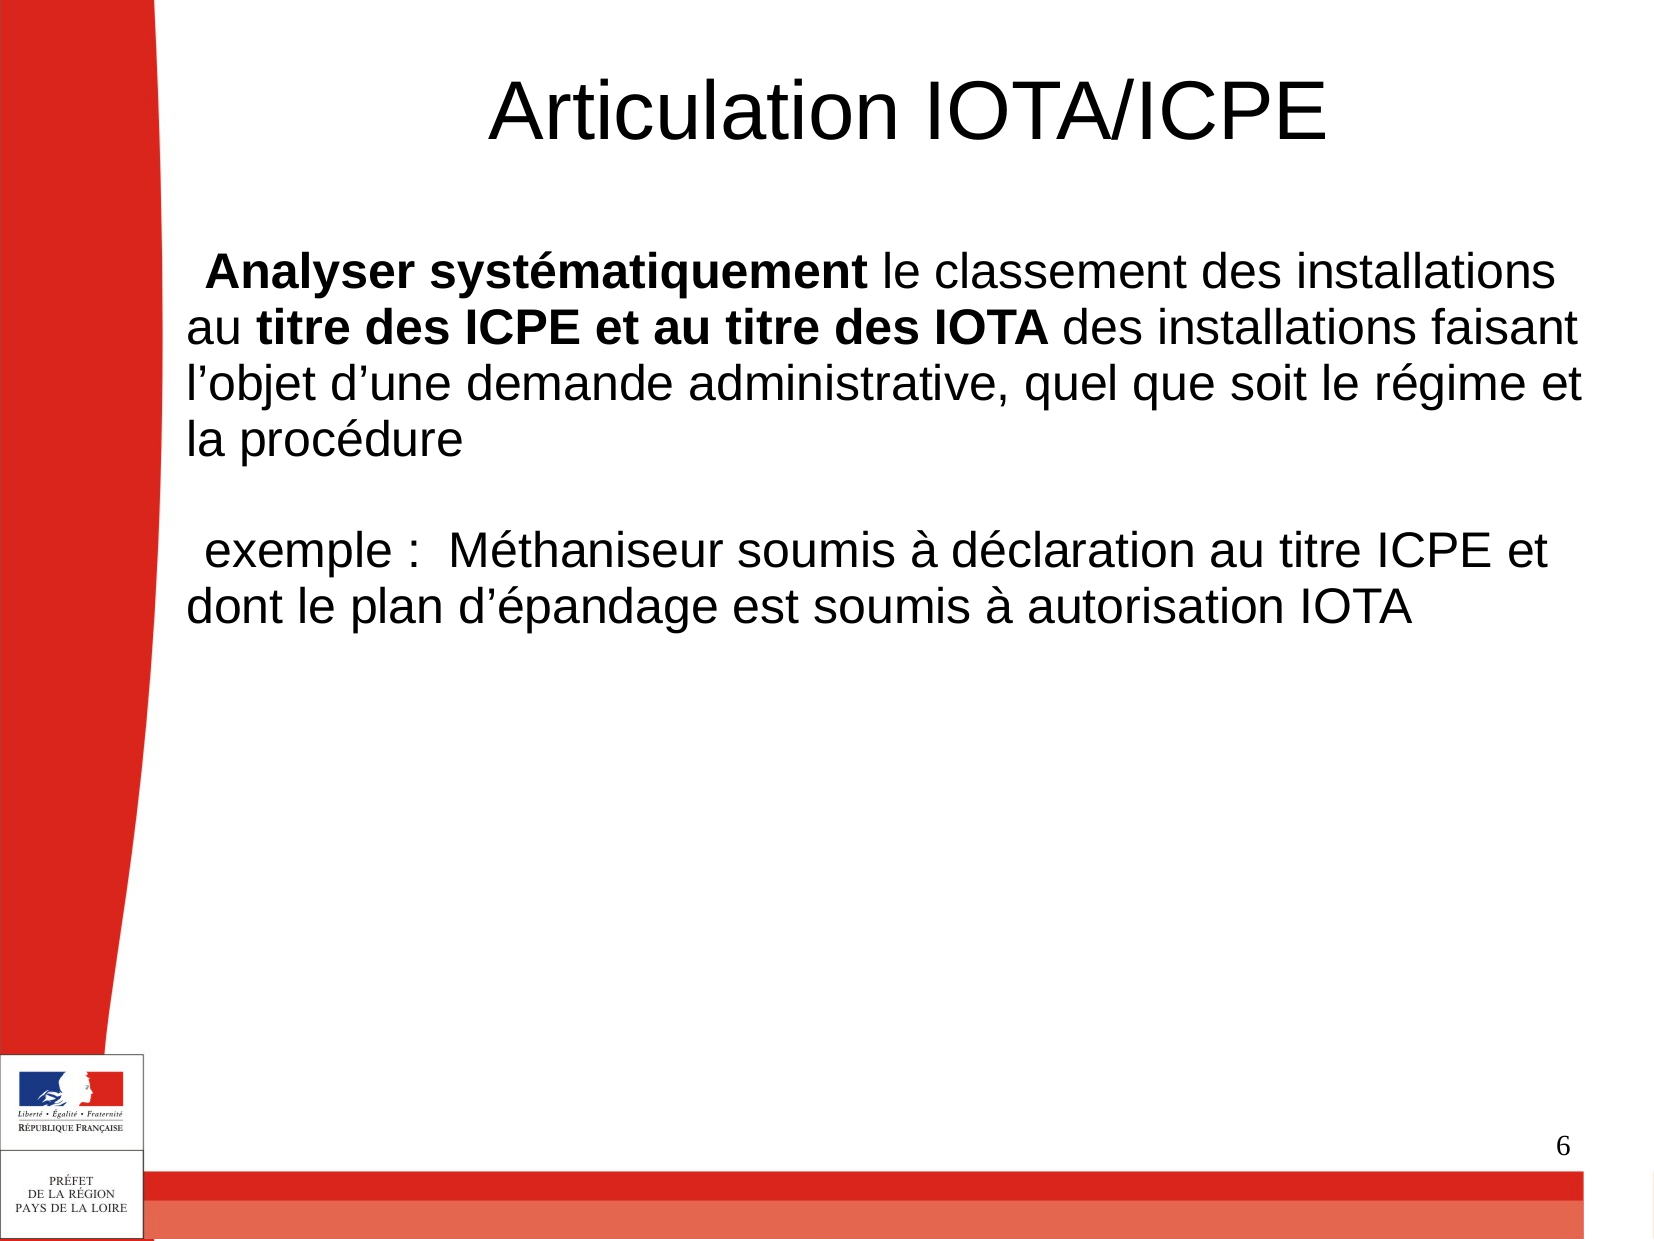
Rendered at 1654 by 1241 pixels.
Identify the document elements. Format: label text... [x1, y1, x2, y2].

title Articulation IOTA/ICPE [165, 7, 1654, 214]
text_box Analyser systématiquement le classement des installations au titre des ICPE et au titre des IOTA des installations faisant l’objet d’une demande administrative, quel que soit le régime et la procédure exemple : Méthaniseur soumis à déclaration au titre ICPE et dont le plan d’épandage est soumis à autorisation IOTA [171, 236, 1625, 857]
picture [0, 0, 1654, 1241]
